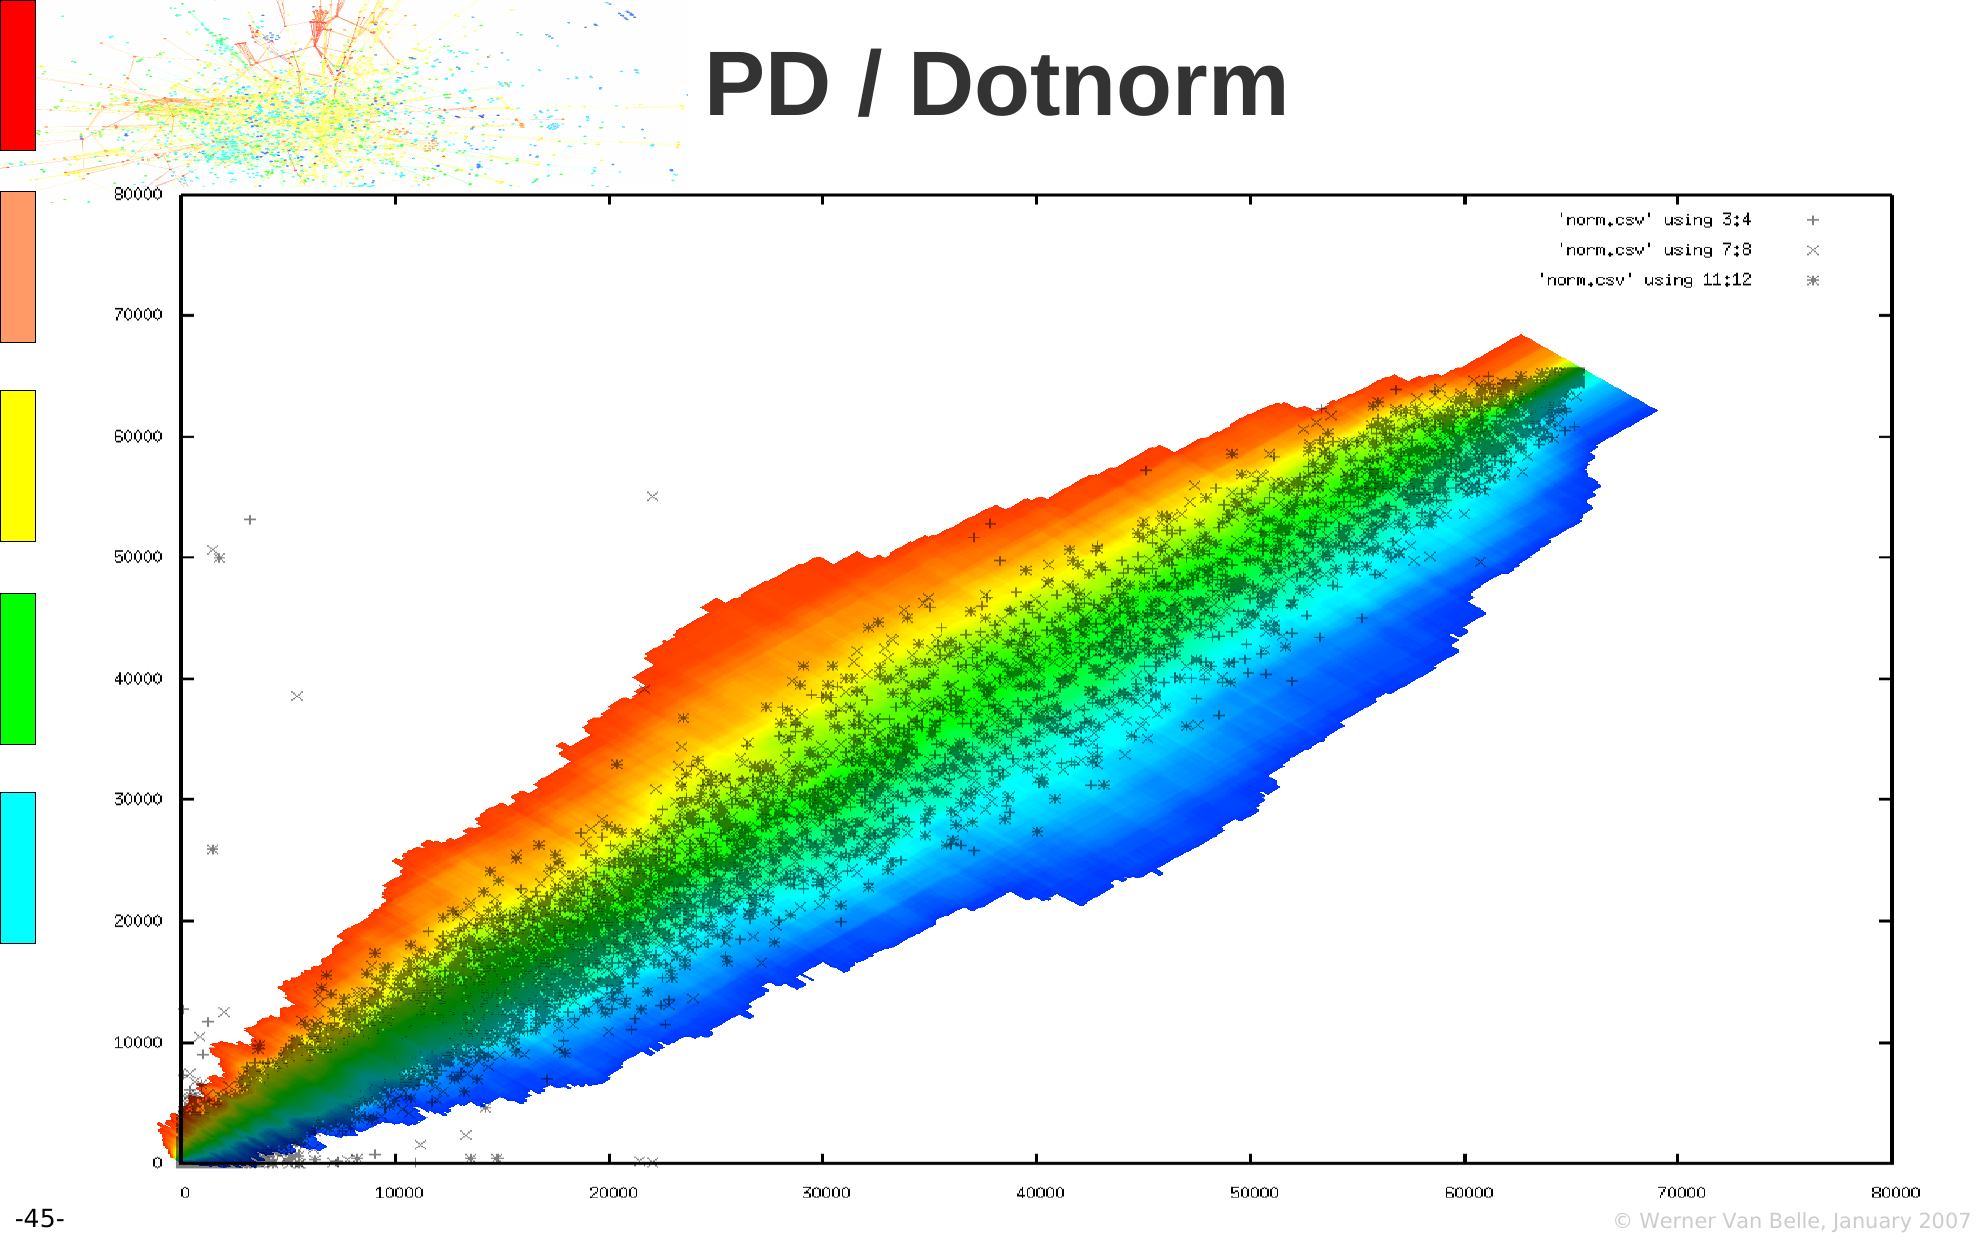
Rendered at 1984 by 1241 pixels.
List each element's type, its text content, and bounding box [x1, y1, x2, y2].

title Gene Expression [0, 0, 688, 203]
title PD / Dotnorm [150, 25, 1845, 143]
picture [115, 187, 1920, 1198]
